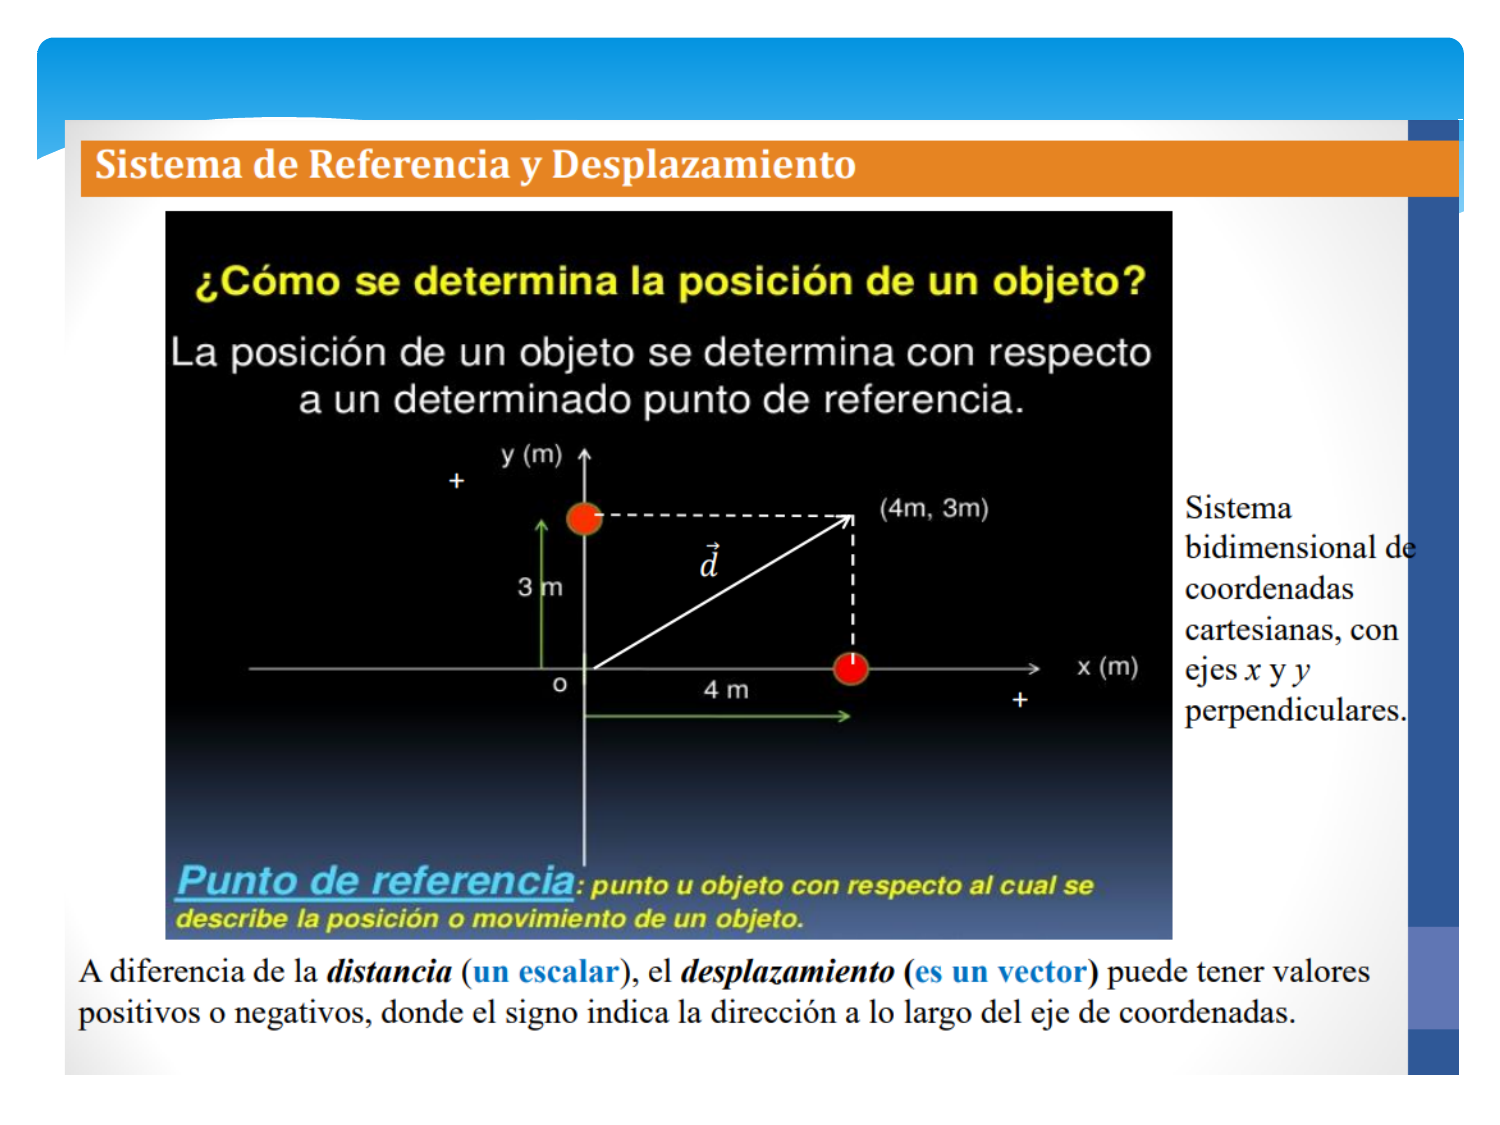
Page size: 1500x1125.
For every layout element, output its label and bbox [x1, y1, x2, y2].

picture [64, 120, 1459, 1075]
